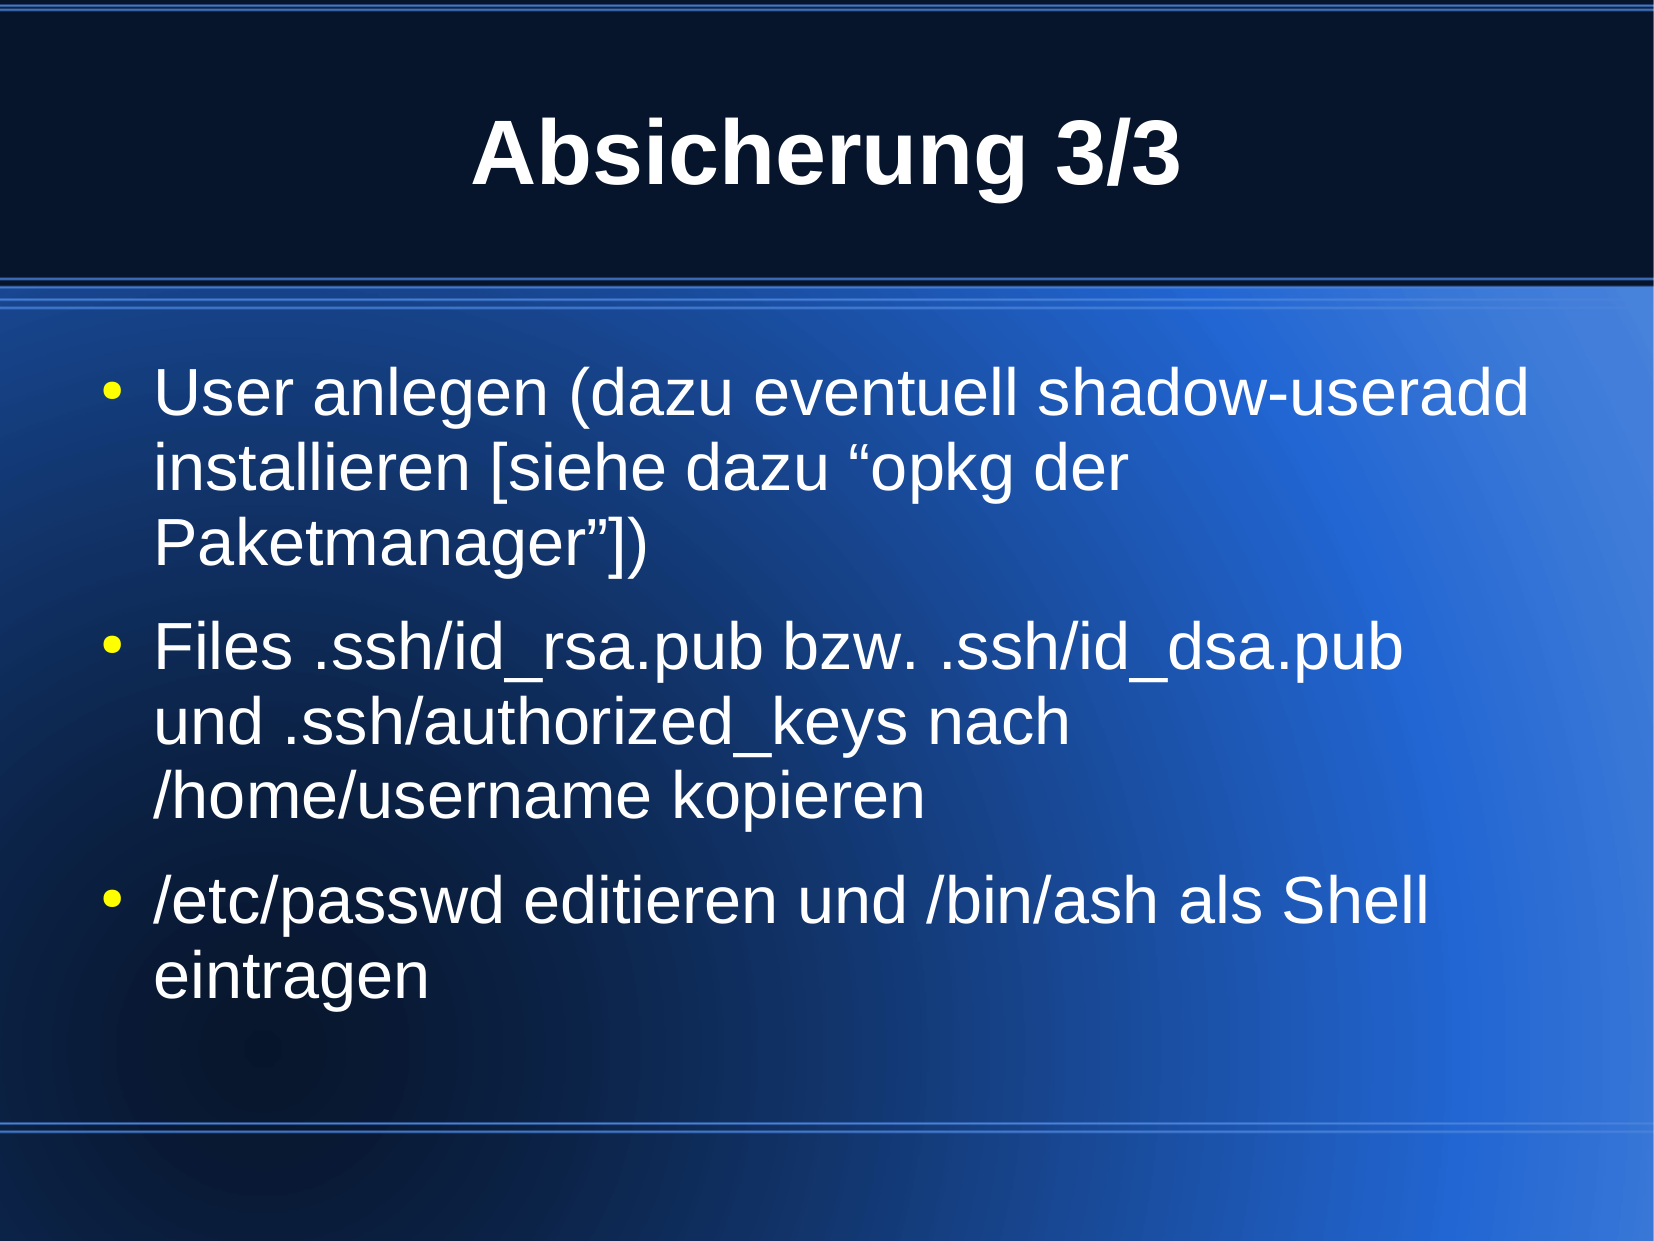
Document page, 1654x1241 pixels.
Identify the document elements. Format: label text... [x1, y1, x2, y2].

title Absicherung 3/3 [82, 56, 1571, 250]
picture [0, 0, 1654, 1241]
list User anlegen (dazu eventuell shadow-useradd installieren [siehe dazu “opkg der Paketmanager”]) Files .ssh/id_rsa.pub bzw. .ssh/id_dsa.pub und .ssh/authorized_keys nach /home/username kopieren /etc/passwd editieren und /bin/ash als Shell eintragen [82, 355, 1571, 1159]
